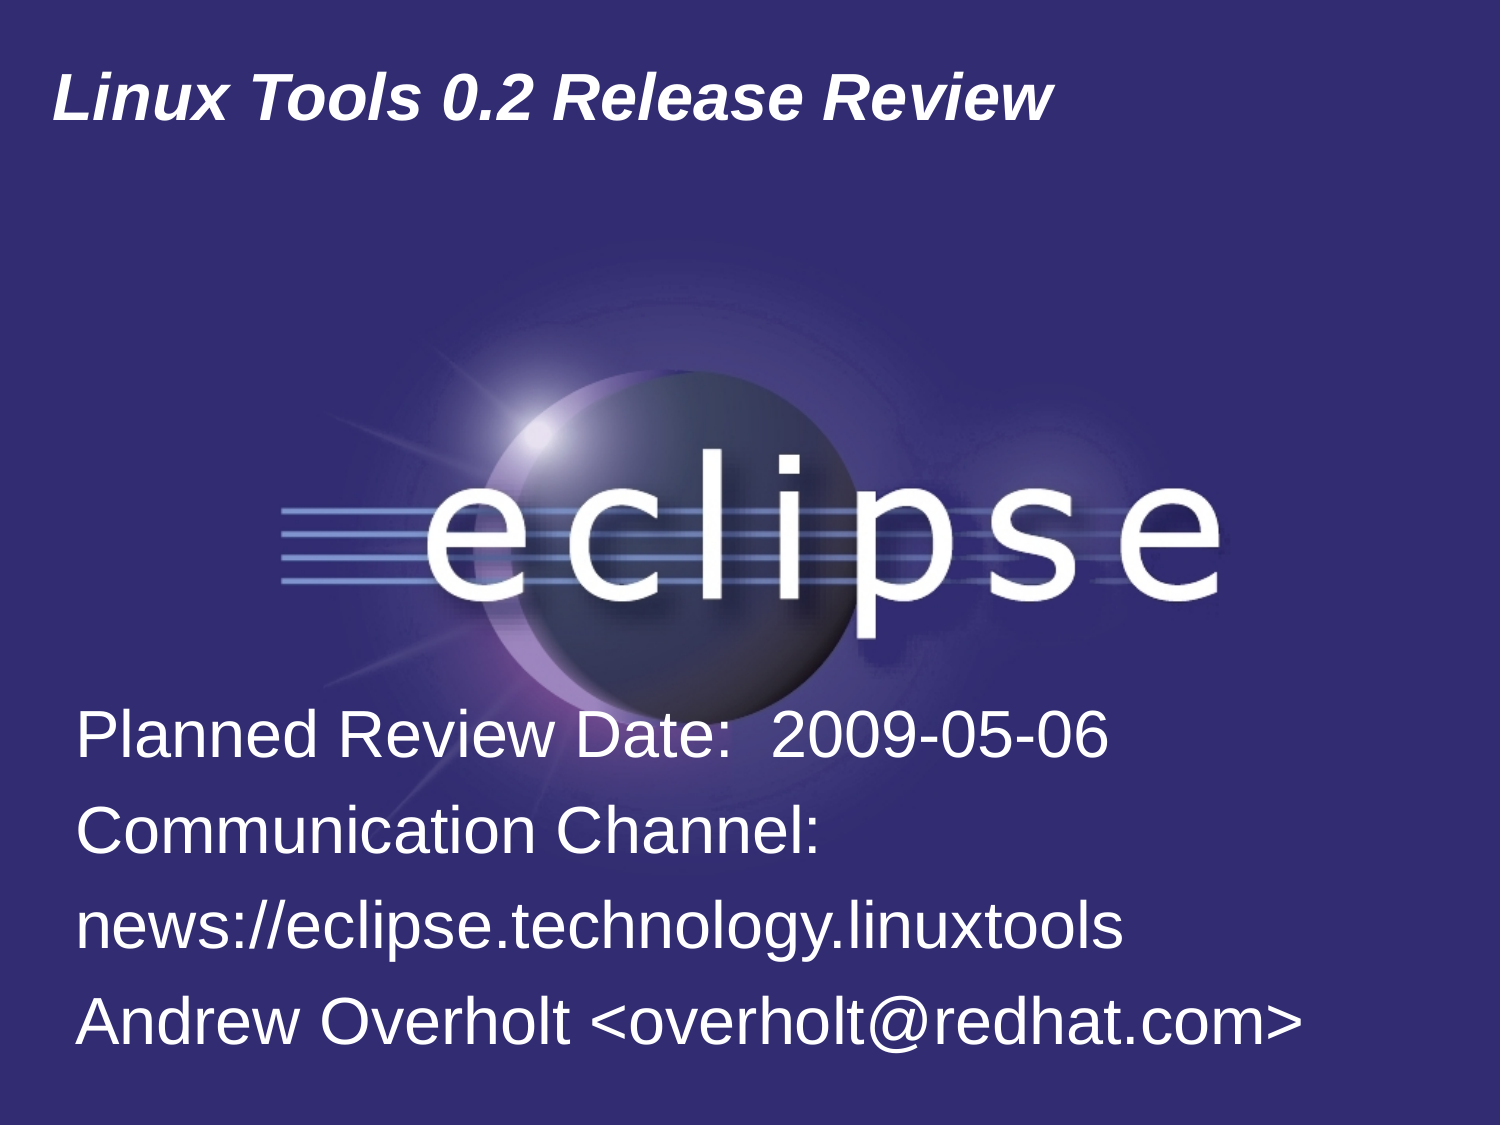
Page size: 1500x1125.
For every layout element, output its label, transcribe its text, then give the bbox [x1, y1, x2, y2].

subtitle Planned Review Date: 2009-05-06 Communication Channel: news://eclipse.technology.linuxtools Andrew Overholt <overholt@redhat.com> [75, 697, 1425, 1059]
picture [0, 0, 1500, 1125]
title Linux Tools 0.2 Release Review [37, 58, 1417, 316]
